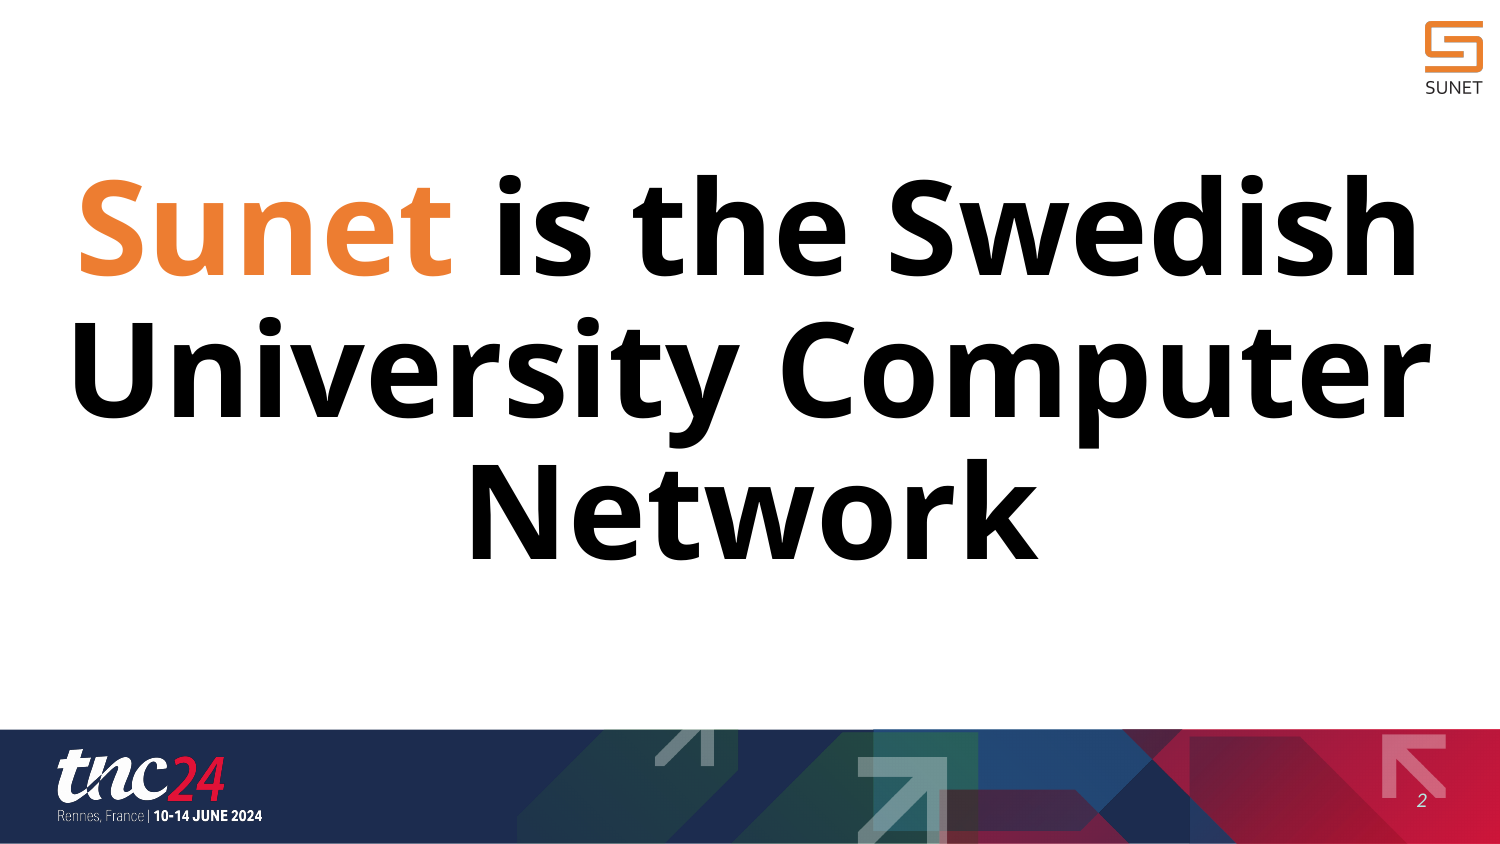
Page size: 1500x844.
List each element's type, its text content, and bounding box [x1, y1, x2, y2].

picture [57, 749, 262, 823]
picture [1425, 21, 1483, 94]
title Sunet is the Swedish University Computer Network [0, 150, 1500, 601]
